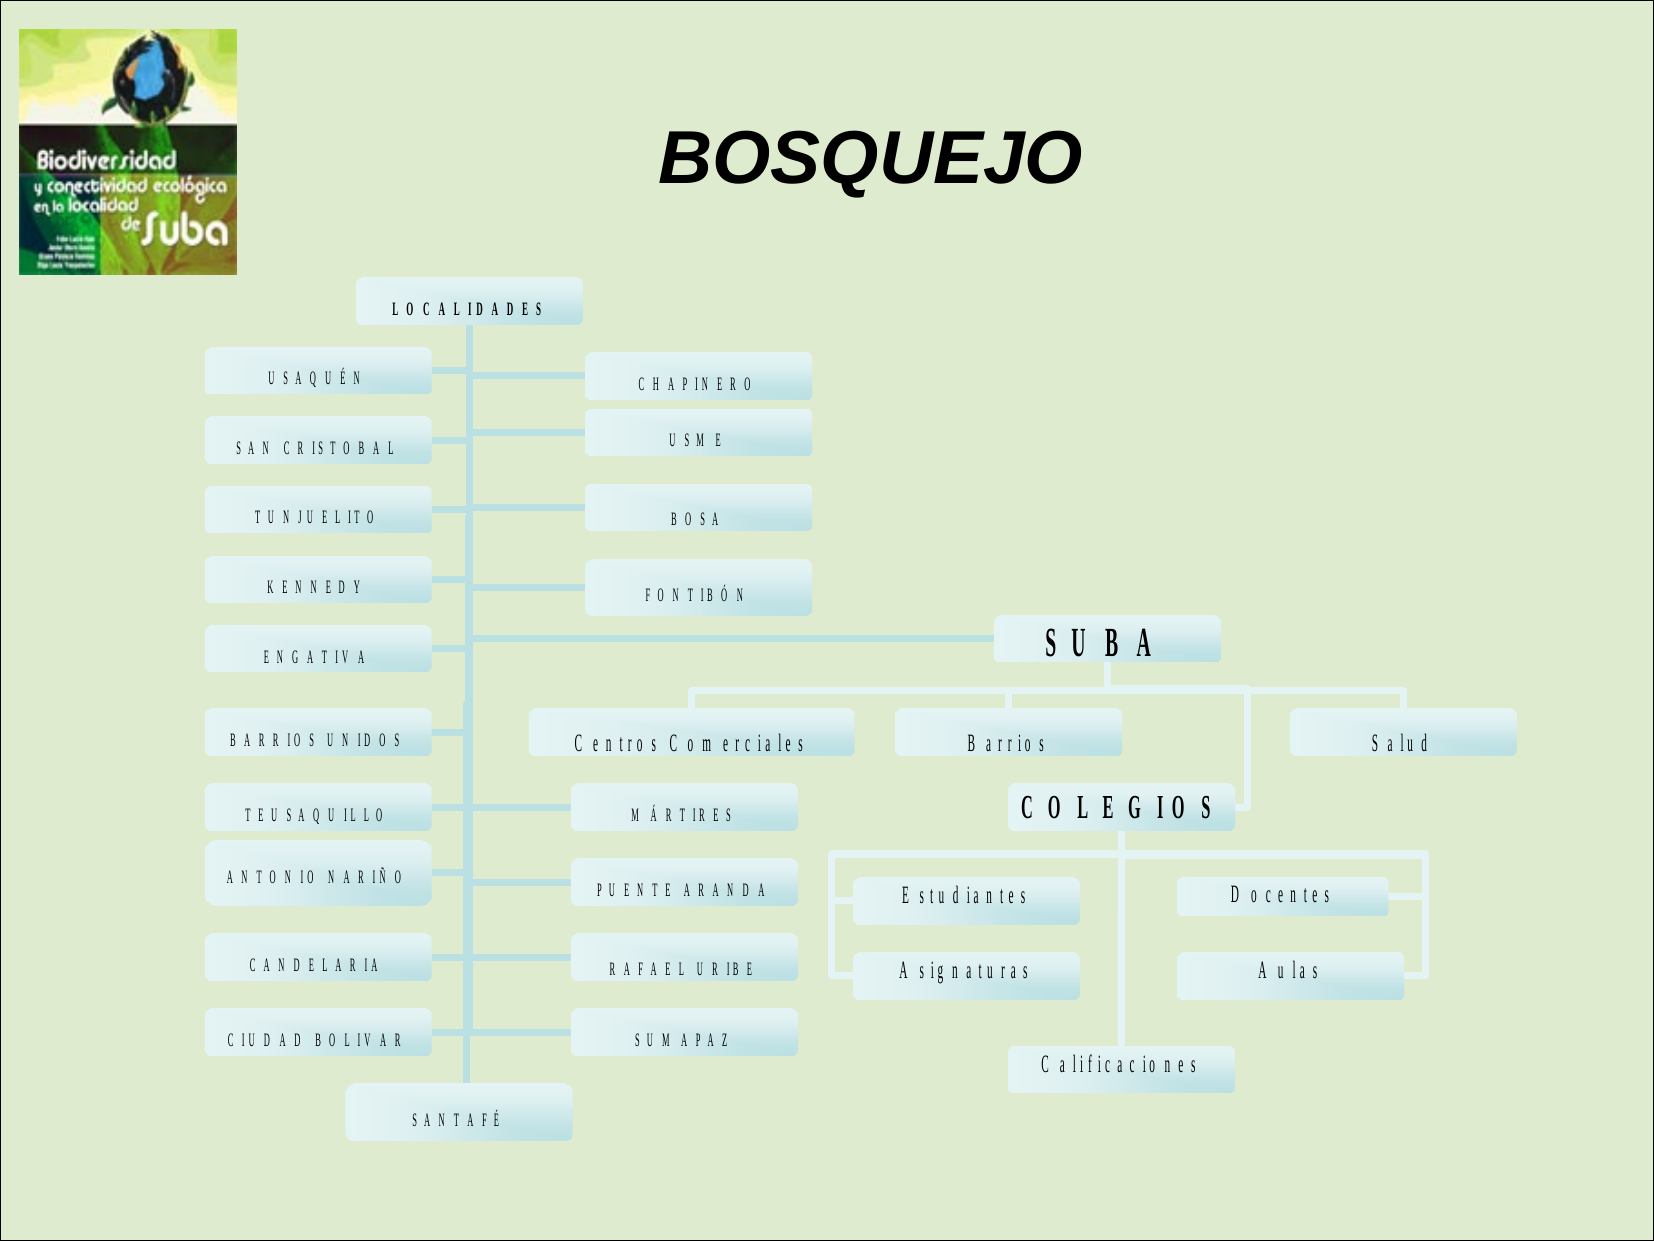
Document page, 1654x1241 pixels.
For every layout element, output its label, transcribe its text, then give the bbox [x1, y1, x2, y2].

picture [200, 277, 1530, 1160]
text_box BOSQUEJO [561, 107, 1182, 207]
picture [19, 29, 237, 275]
